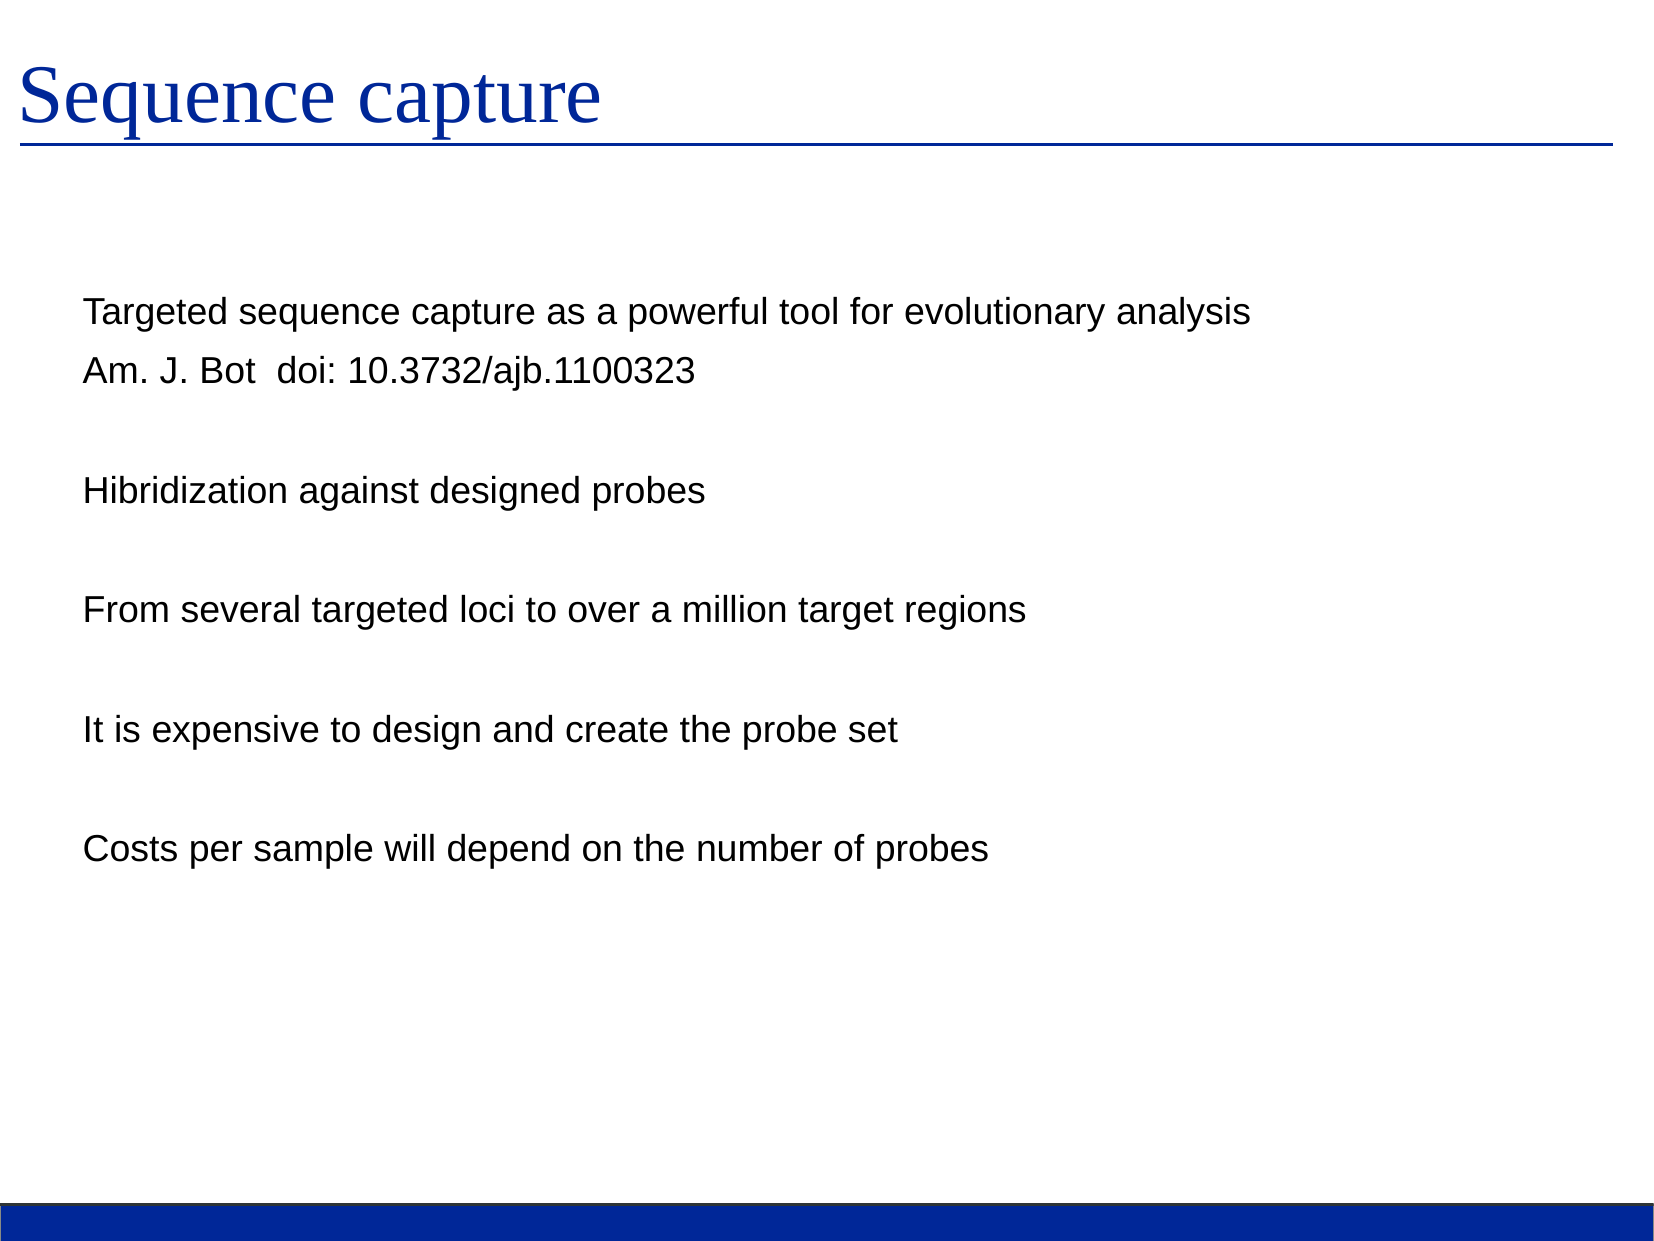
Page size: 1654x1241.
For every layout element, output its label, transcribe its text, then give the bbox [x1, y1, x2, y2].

list Targeted sequence capture as a powerful tool for evolutionary analysis Am. J. Bot doi: 10.3732/ajb.1100323 Hibridization against designed probes From several targeted loci to over a million target regions It is expensive to design and create the probe set Costs per sample will depend on the number of probes [82, 290, 1538, 1109]
title Sequence capture [17, 0, 1589, 198]
